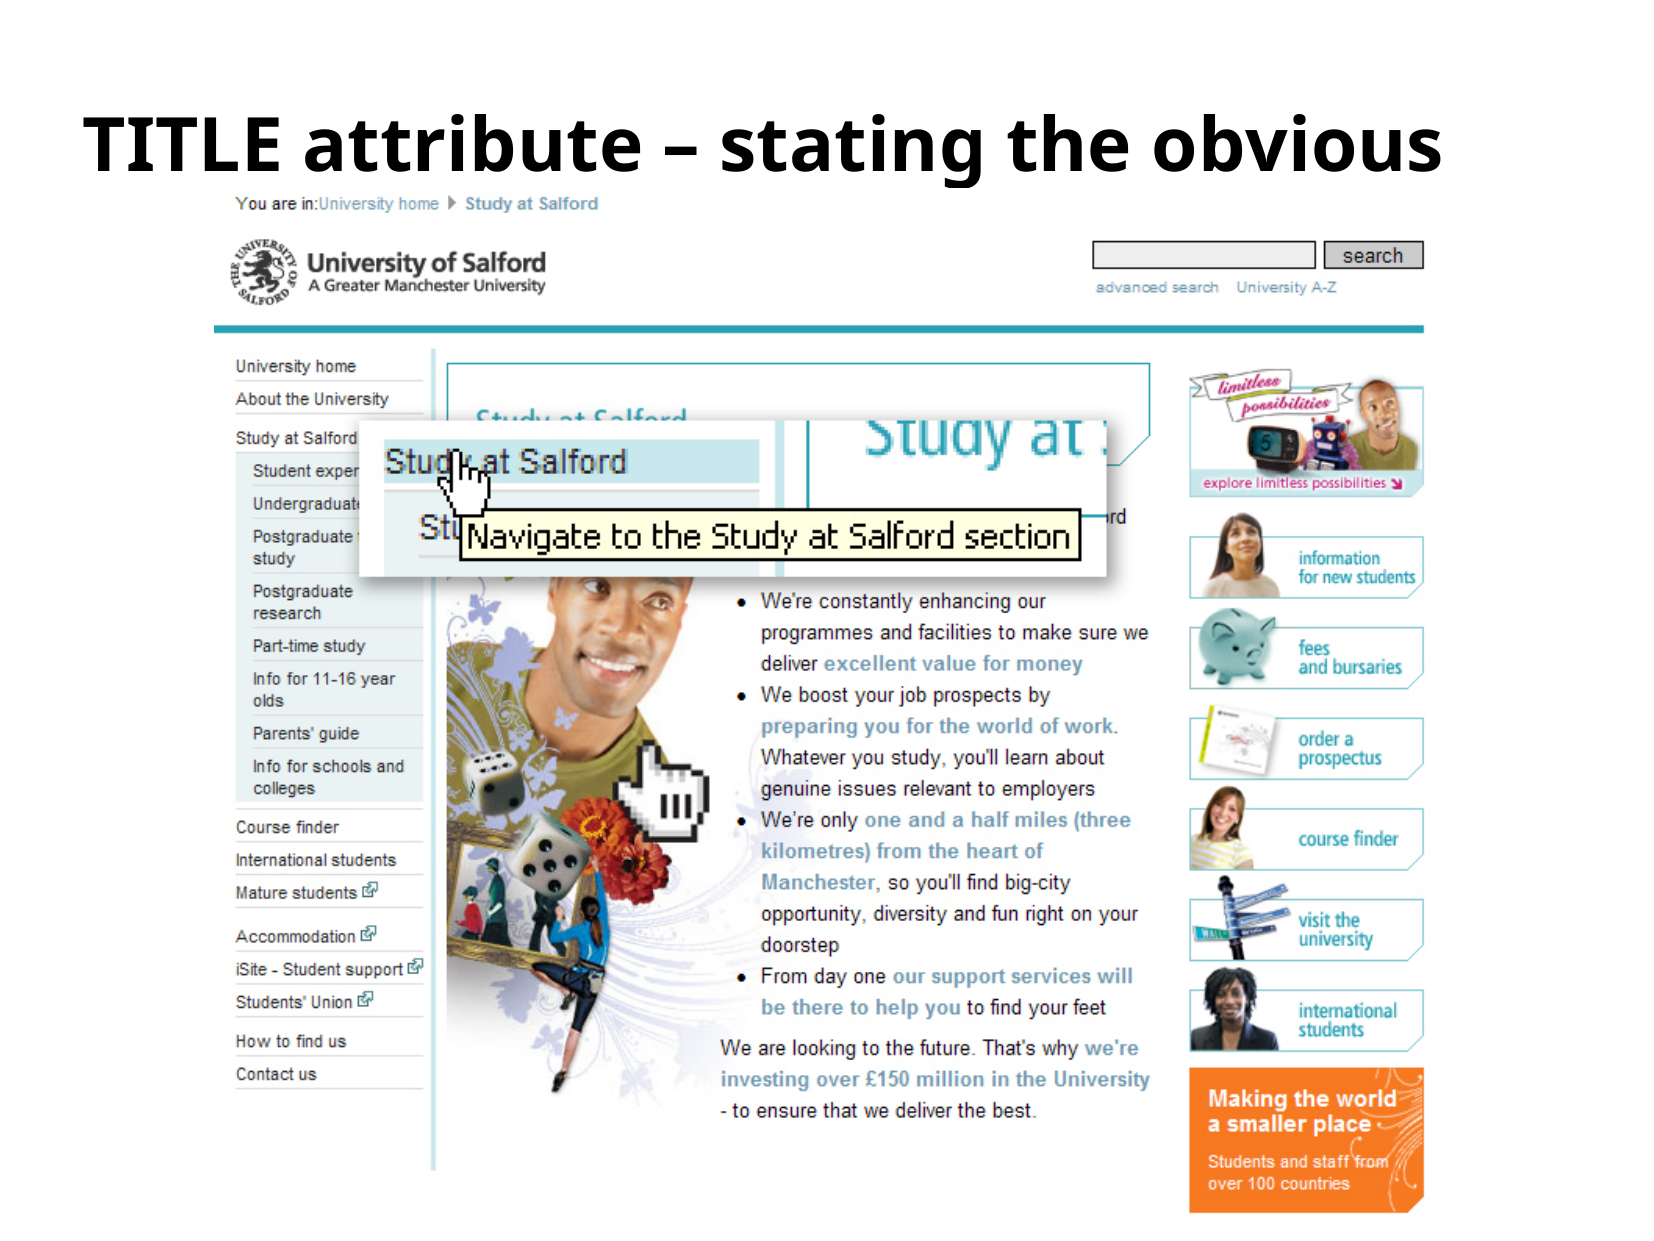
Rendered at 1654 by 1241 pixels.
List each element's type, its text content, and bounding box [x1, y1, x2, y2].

picture [214, 188, 1457, 1241]
title TITLE attribute – stating the obvious [82, 86, 1571, 200]
